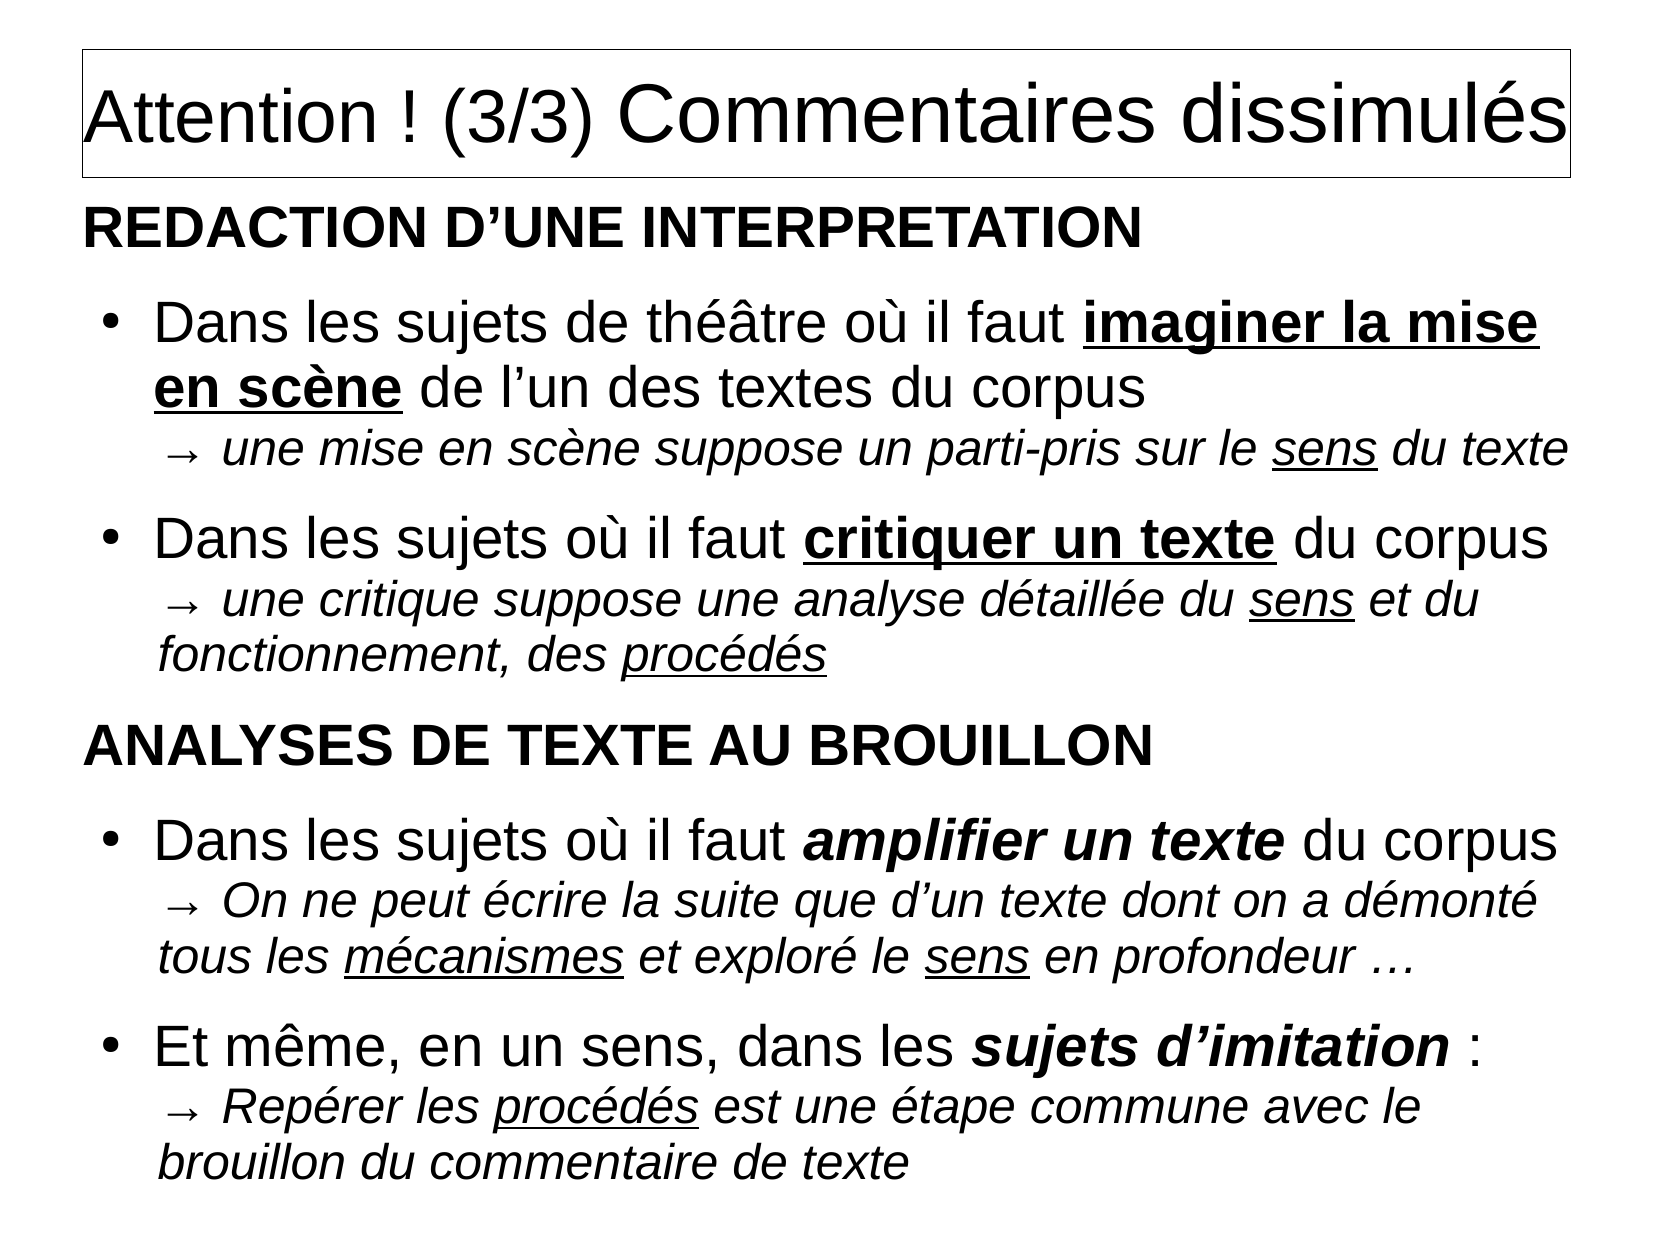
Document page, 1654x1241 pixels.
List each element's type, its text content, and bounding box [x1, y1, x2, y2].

list REDACTION D’UNE INTERPRETATION Dans les sujets de théâtre où il faut imaginer la mise en scène de l’un des textes du corpus → une mise en scène suppose un parti-pris sur le sens du texte Dans les sujets où il faut critiquer un texte du corpus → une critique suppose une analyse détaillée du sens et du fonctionnement, des procédés ANALYSES DE TEXTE AU BROUILLON Dans les sujets où il faut amplifier un texte du corpus → On ne peut écrire la suite que d’un texte dont on a démonté tous les mécanismes et exploré le sens en profondeur … Et même, en un sens, dans les sujets d’imitation : → Repérer les procédés est une étape commune avec le brouillon du commentaire de texte [82, 194, 1571, 1199]
title Attention ! (3/3) Commentaires dissimulés [82, 49, 1571, 178]
